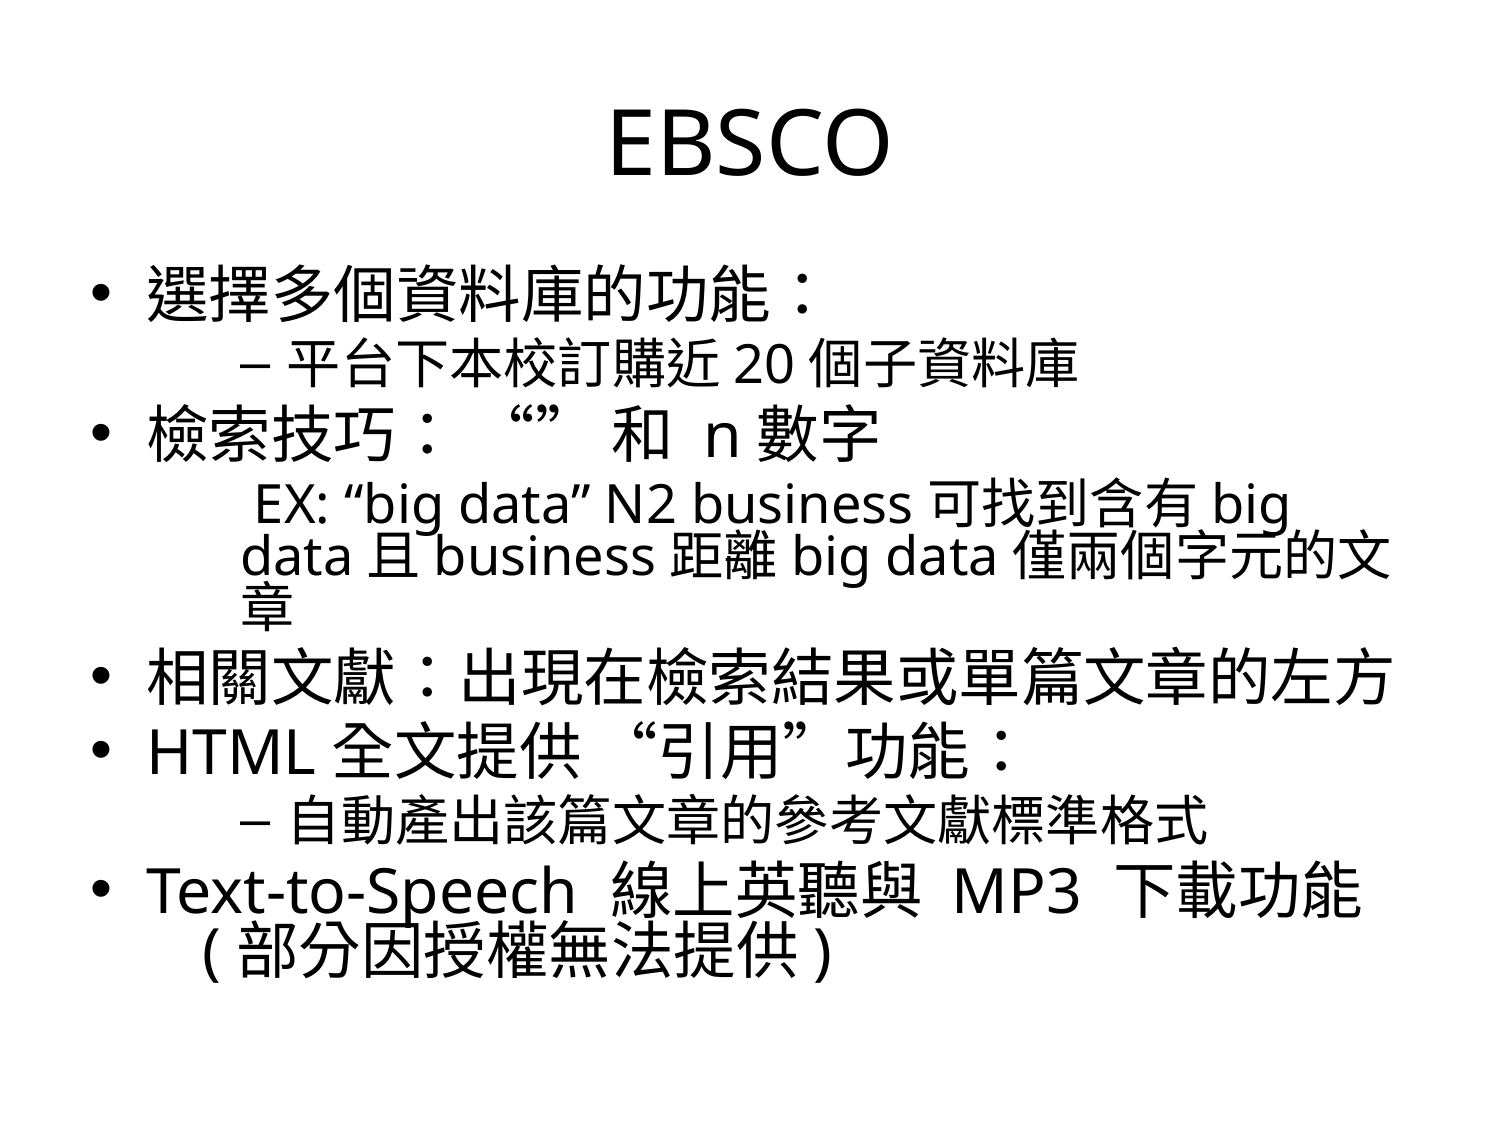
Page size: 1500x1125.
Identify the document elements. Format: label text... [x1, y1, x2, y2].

list 選擇多個資料庫的功能： 平台下本校訂購近20個子資料庫 檢索技巧： “” 和 n數字 EX: “big data” N2 business可找到含有big data且business距離big data僅兩個字元的文章 相關文獻：出現在檢索結果或單篇文章的左方 HTML全文提供 “引用”功能： 自動產出該篇文章的參考文獻標準格式 Text-to-Speech 線上英聽與 MP3 下載功能(部分因授權無法提供) [75, 262, 1426, 1005]
title EBSCO [75, 45, 1426, 233]
